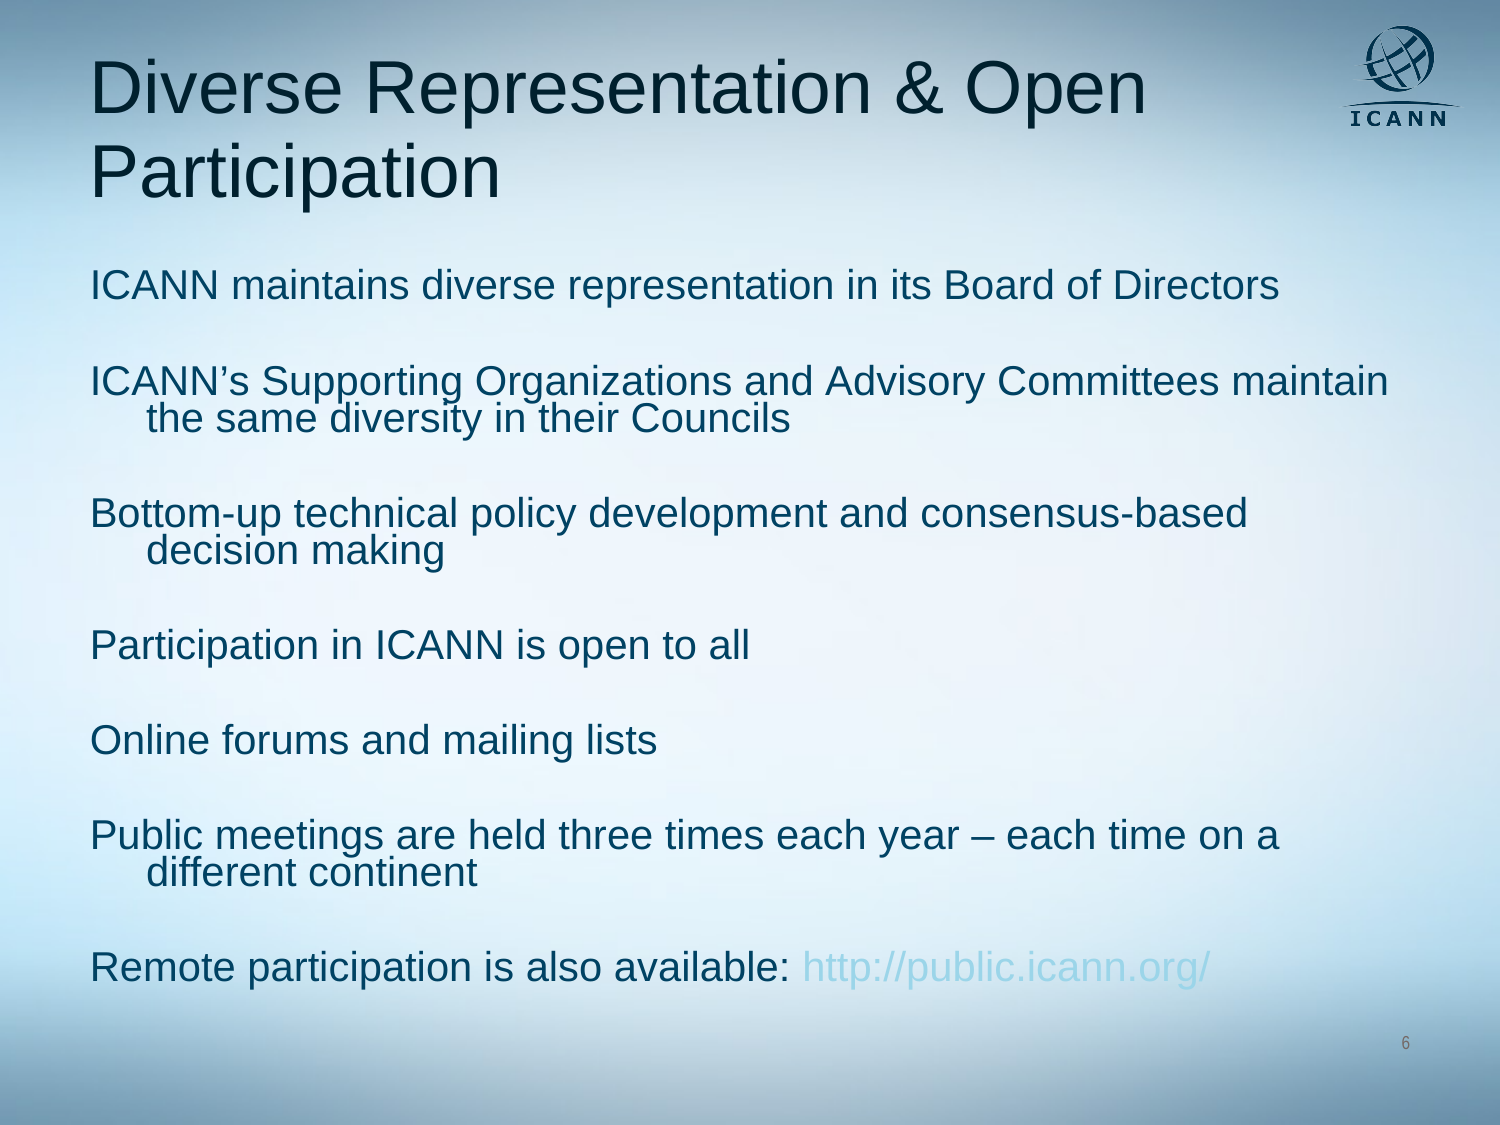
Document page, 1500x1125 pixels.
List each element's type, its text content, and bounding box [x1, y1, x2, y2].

picture [0, 0, 1500, 1125]
title Diverse Representation & Open Participation [75, 32, 1426, 228]
list ICANN maintains diverse representation in its Board of Directors ICANN’s Supporting Organizations and Advisory Committees maintain the same diversity in their Councils Bottom-up technical policy development and consensus-based decision making Participation in ICANN is open to all Online forums and mailing lists Public meetings are held three times each year – each time on a different continent Remote participation is also available: http://public.icann.org/ [75, 262, 1426, 1125]
